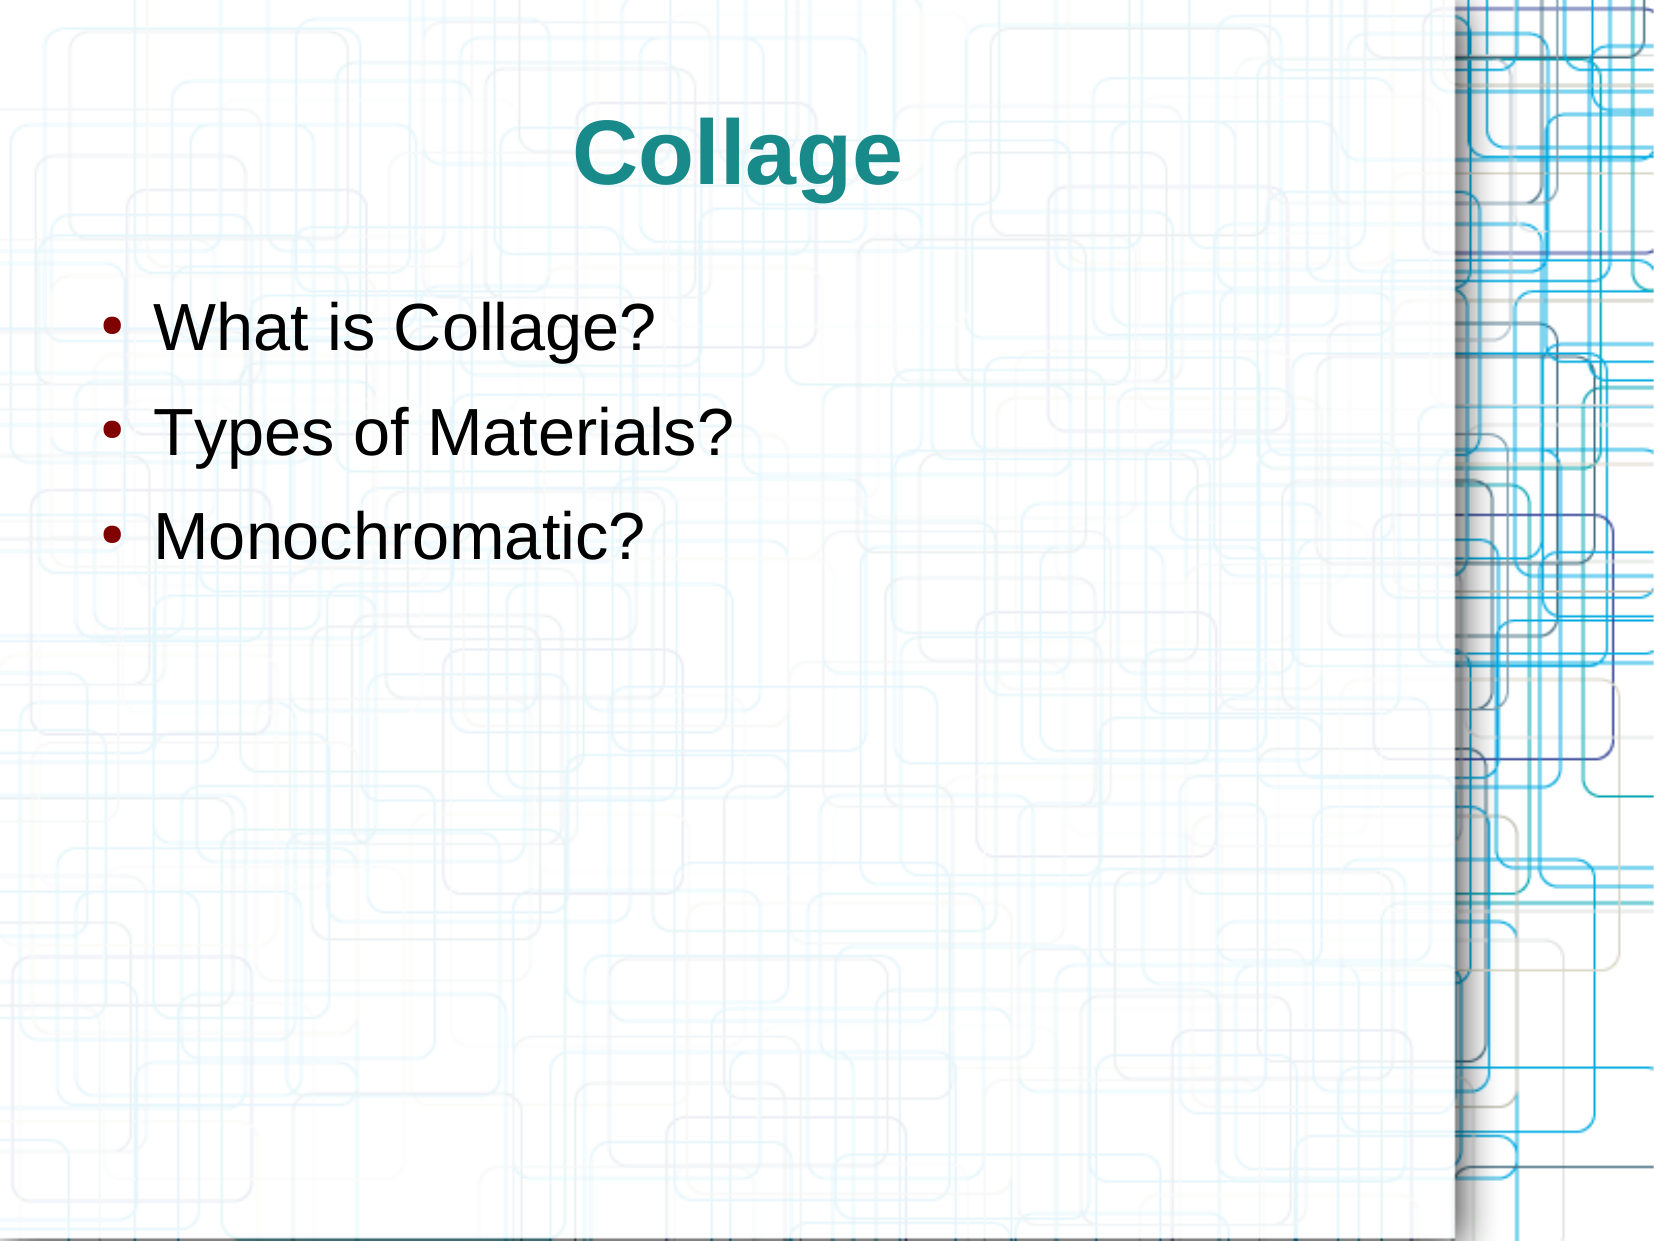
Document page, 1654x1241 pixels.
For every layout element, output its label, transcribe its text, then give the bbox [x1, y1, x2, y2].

title Collage [59, 49, 1418, 257]
list What is Collage? Types of Materials? Monochromatic? [82, 290, 1418, 1109]
picture [0, 0, 1654, 1241]
